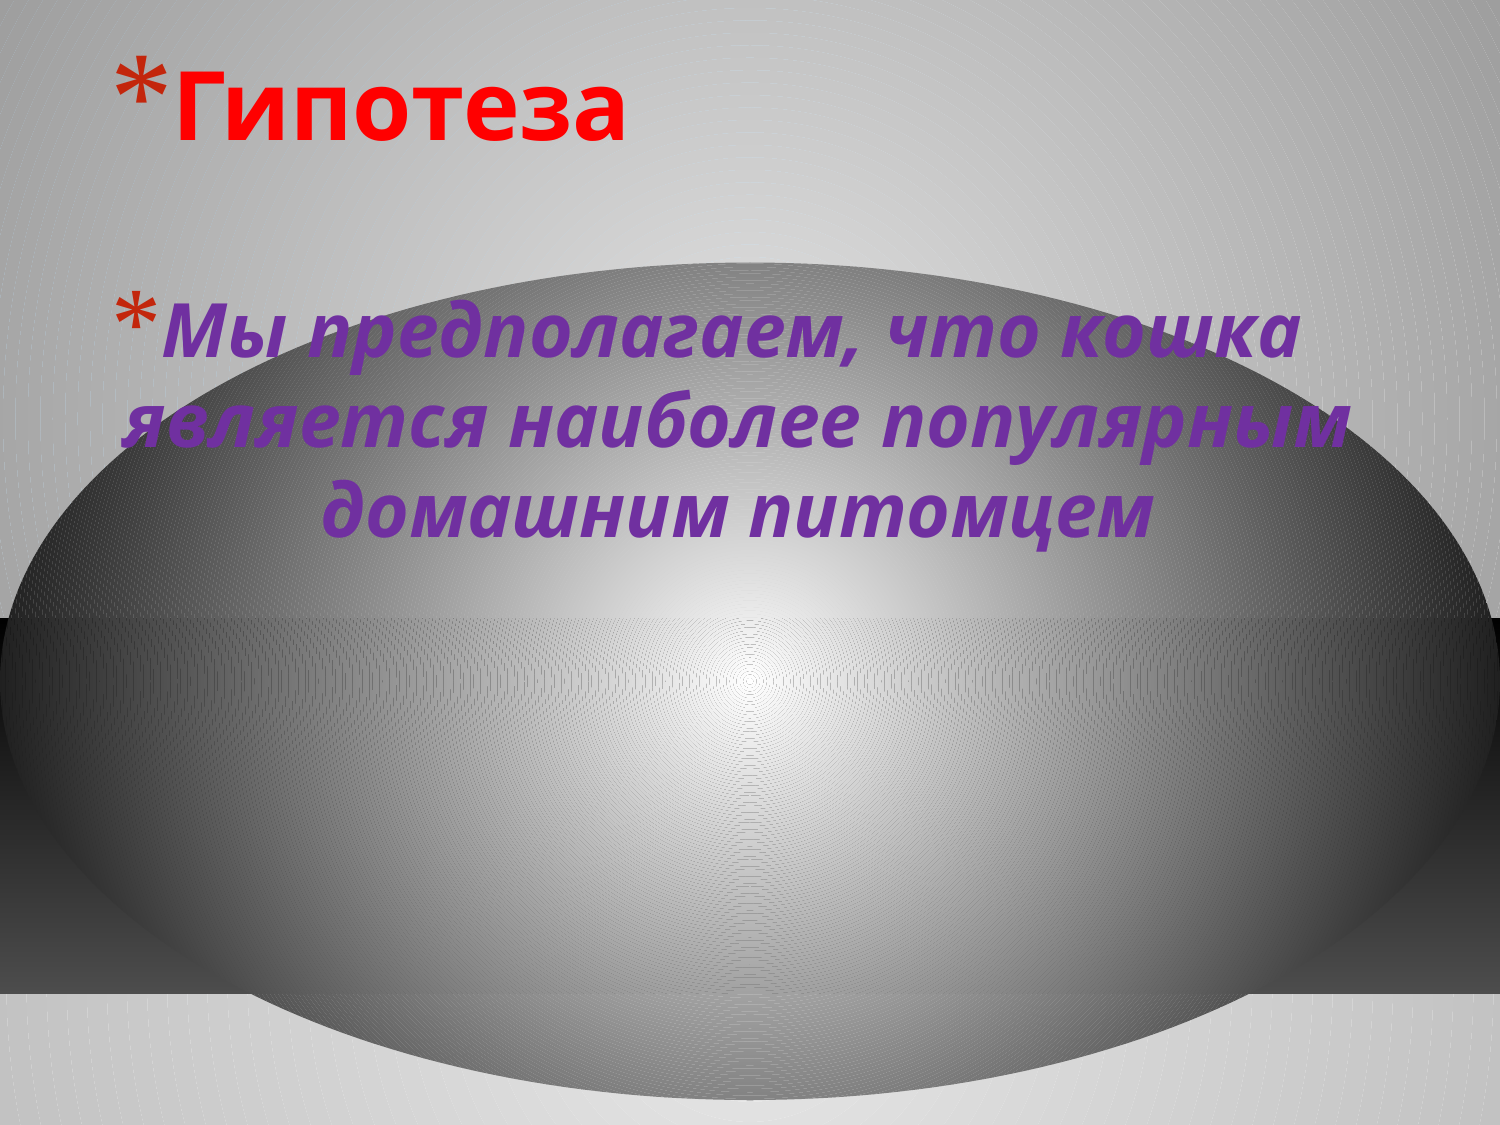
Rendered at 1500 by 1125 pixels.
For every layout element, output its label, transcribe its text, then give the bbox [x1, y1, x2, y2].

list Мы предполагаем, что кошка является наиболее популярным домашним питомцем [0, 275, 1402, 1001]
title Гипотеза [0, 37, 1397, 255]
